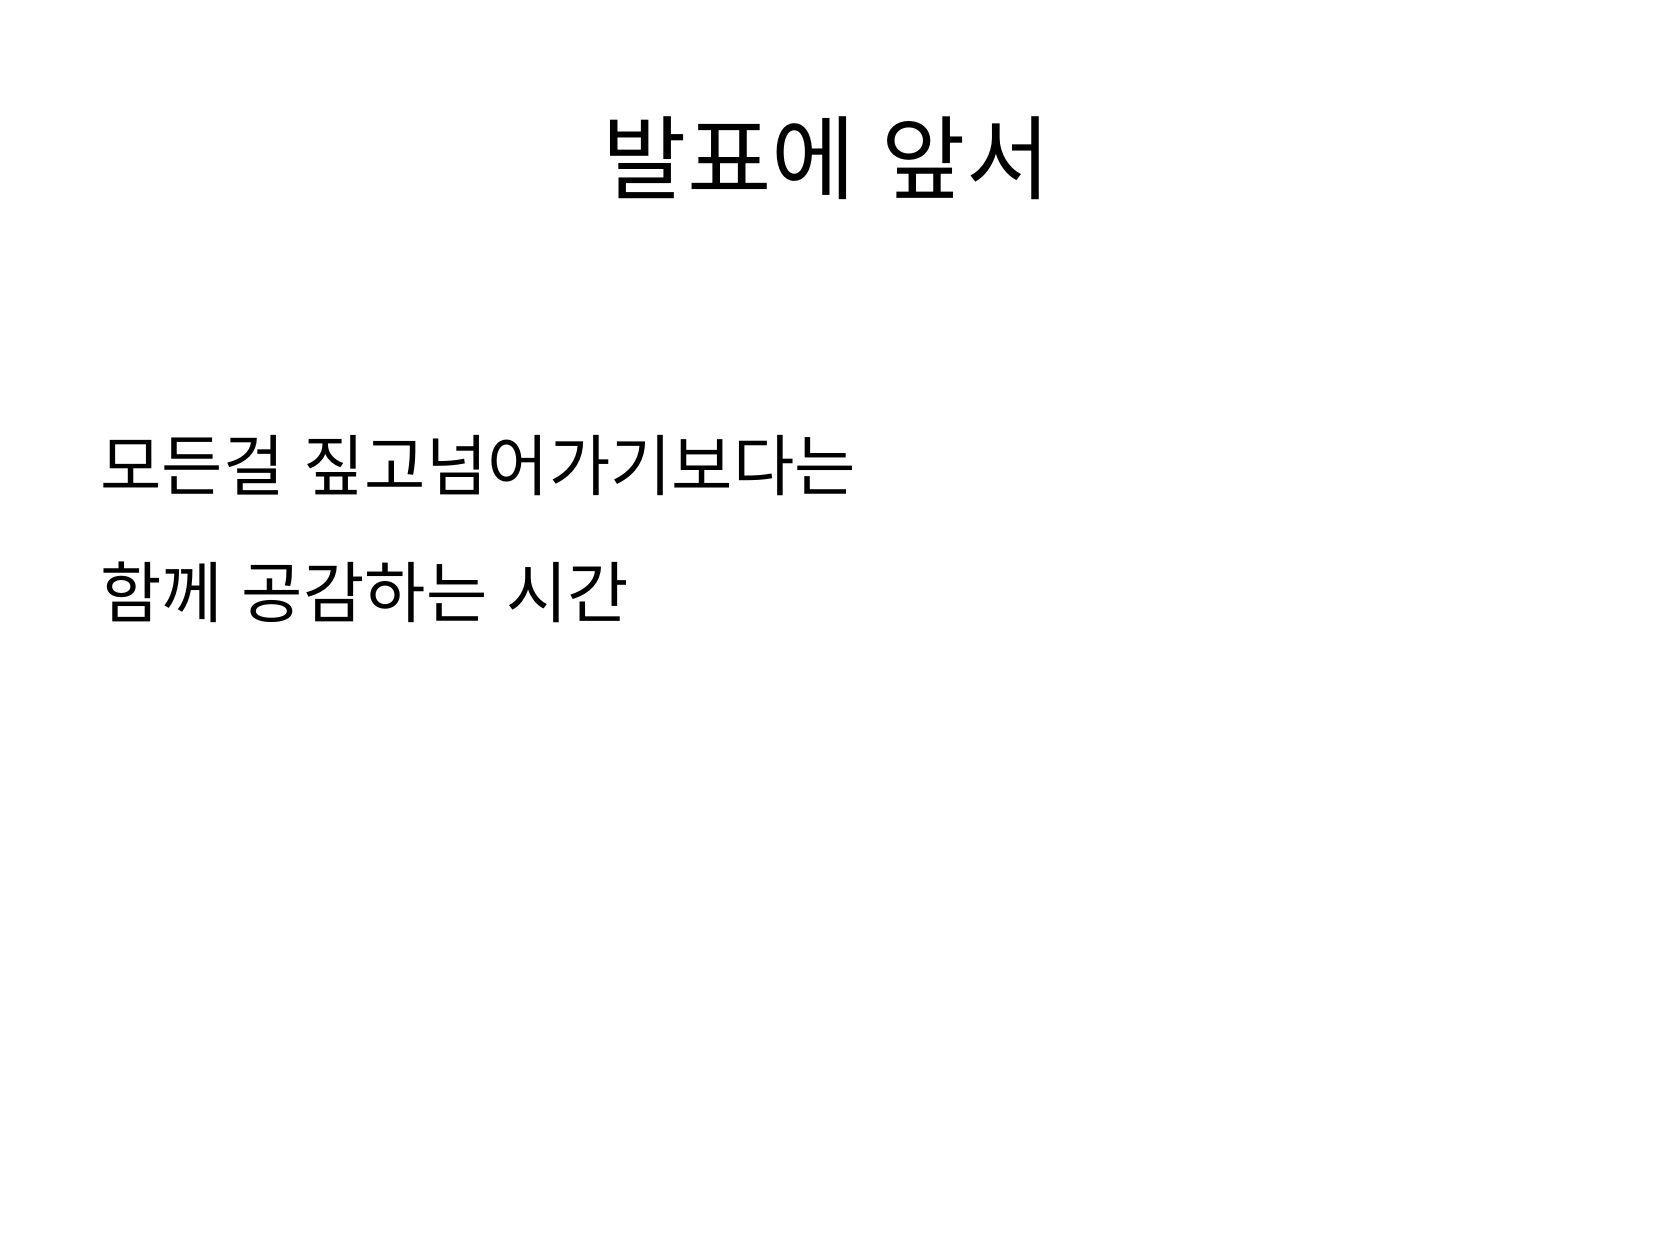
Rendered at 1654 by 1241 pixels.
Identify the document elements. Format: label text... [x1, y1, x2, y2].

title 발표에 앞서 [82, 49, 1571, 257]
list 모든걸 짚고넘어가기보다는 함께 공감하는 시간 [82, 413, 1571, 956]
